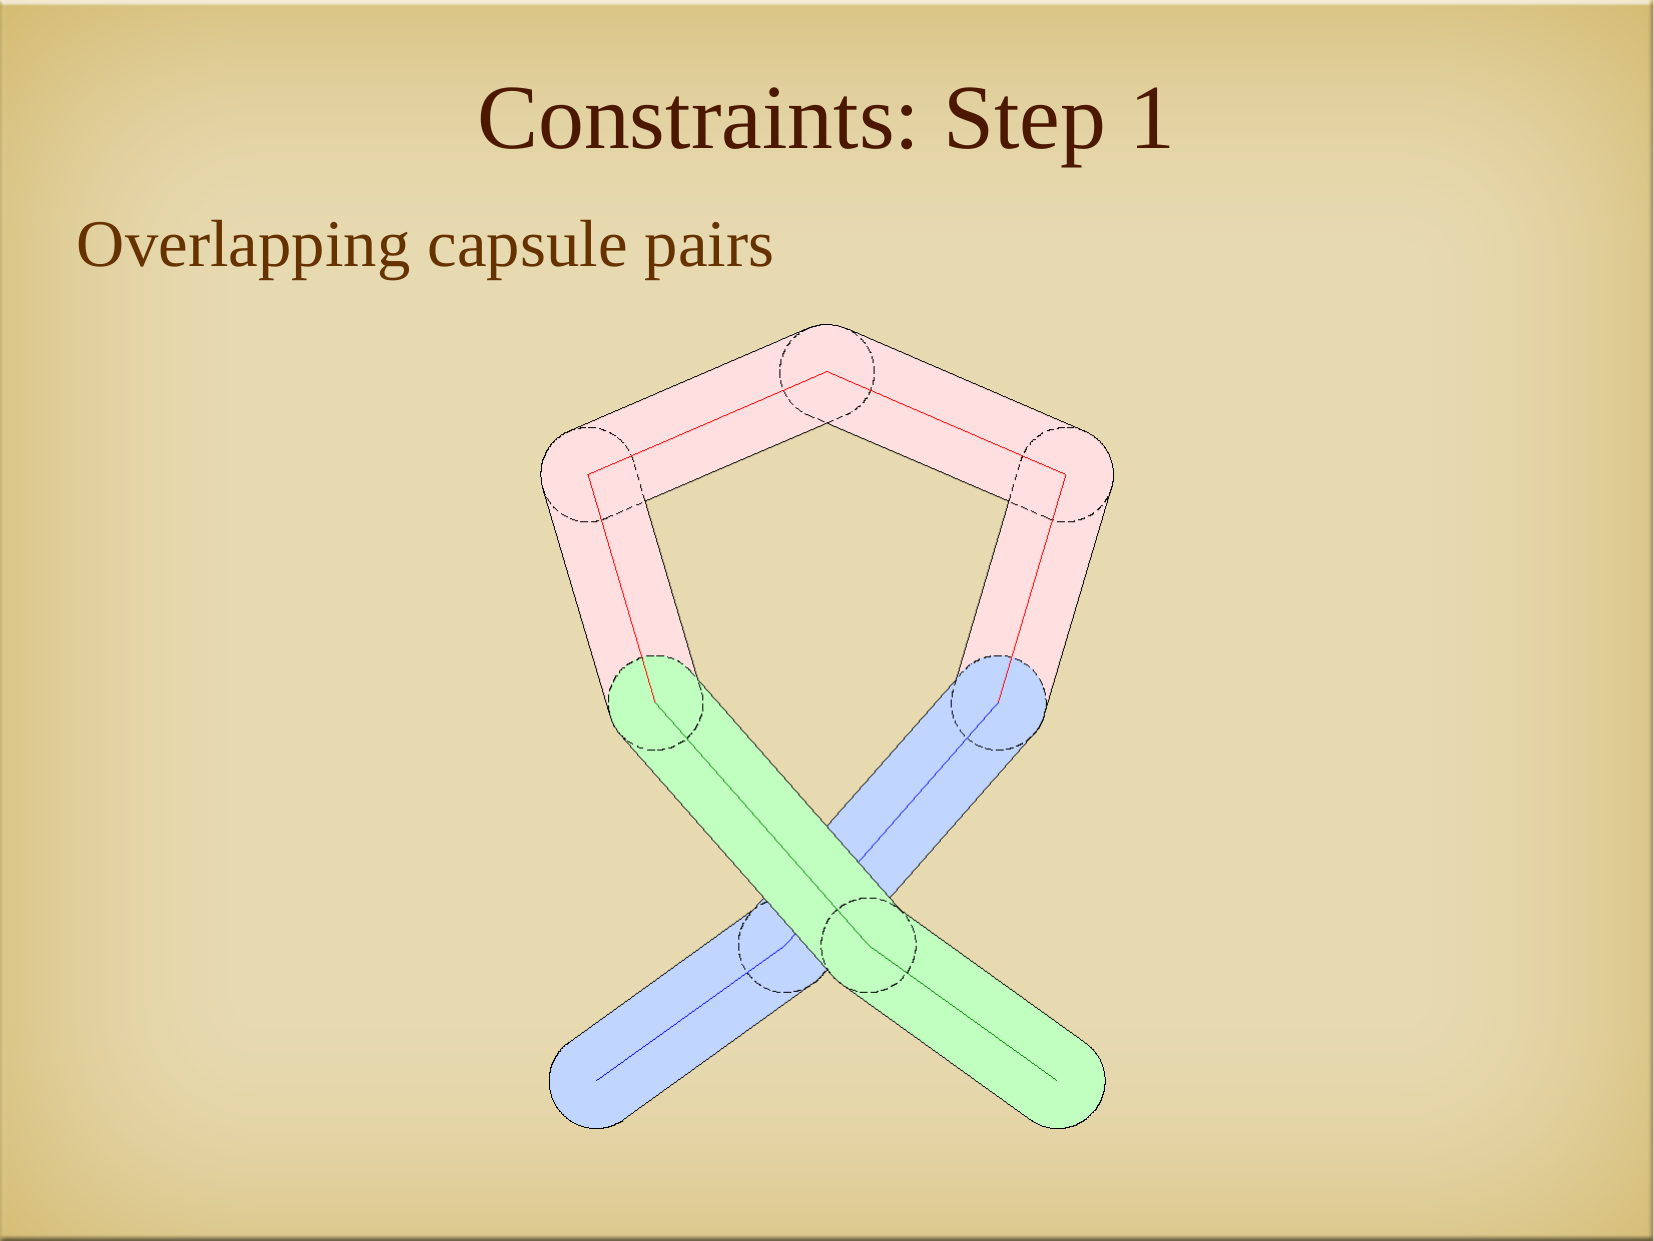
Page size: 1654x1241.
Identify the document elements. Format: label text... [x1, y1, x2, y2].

picture [0, 0, 1654, 1241]
title Constraints: Step 1 [59, 58, 1595, 178]
list Overlapping capsule pairs [59, 206, 1595, 1182]
